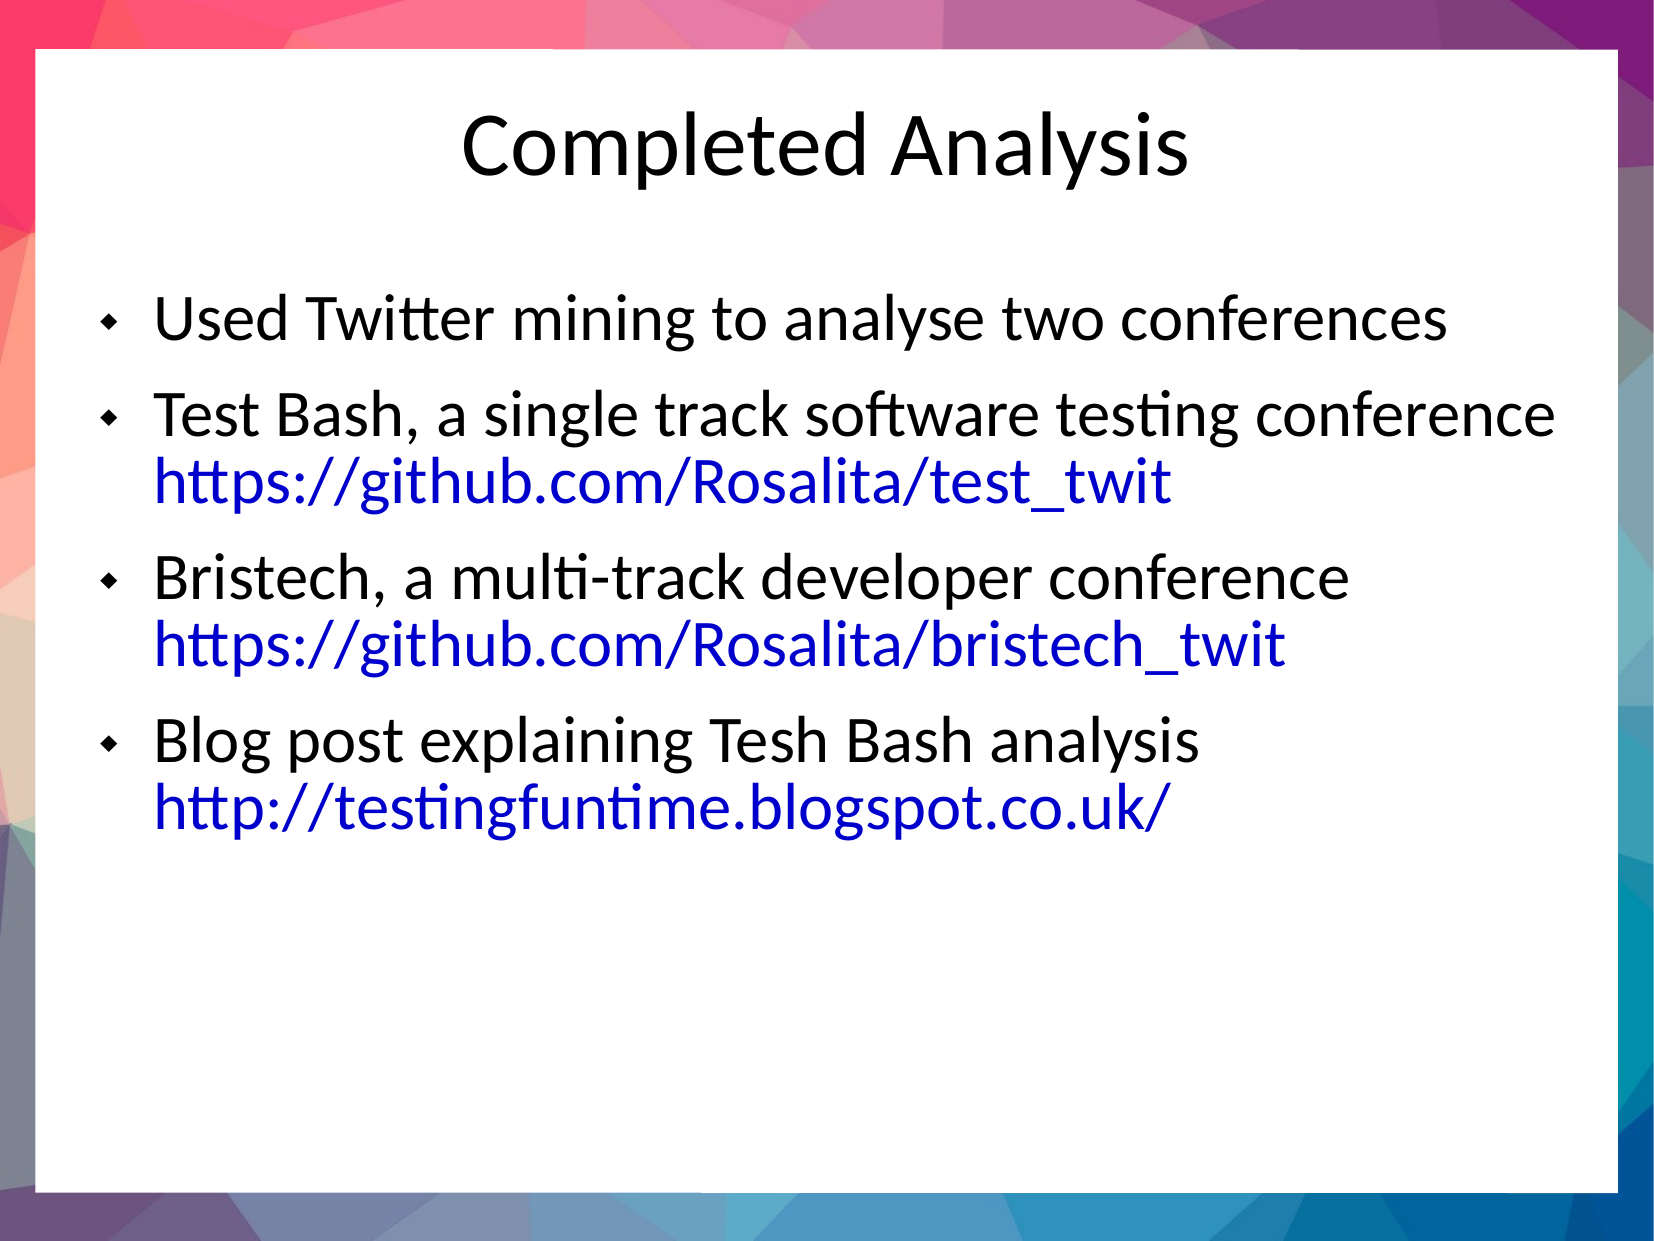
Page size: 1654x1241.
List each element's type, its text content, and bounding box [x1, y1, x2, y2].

list Used Twitter mining to analyse two conferences Test Bash, a single track software testing conference https://github.com/Rosalita/test_twit Bristech, a multi-track developer conference https://github.com/Rosalita/bristech_twit Blog post explaining Tesh Bash analysis http://testingfuntime.blogspot.co.uk/ [82, 290, 1571, 1010]
picture [1385, 1106, 1654, 1241]
title Completed Analysis [82, 49, 1571, 257]
picture [0, 0, 1654, 1241]
